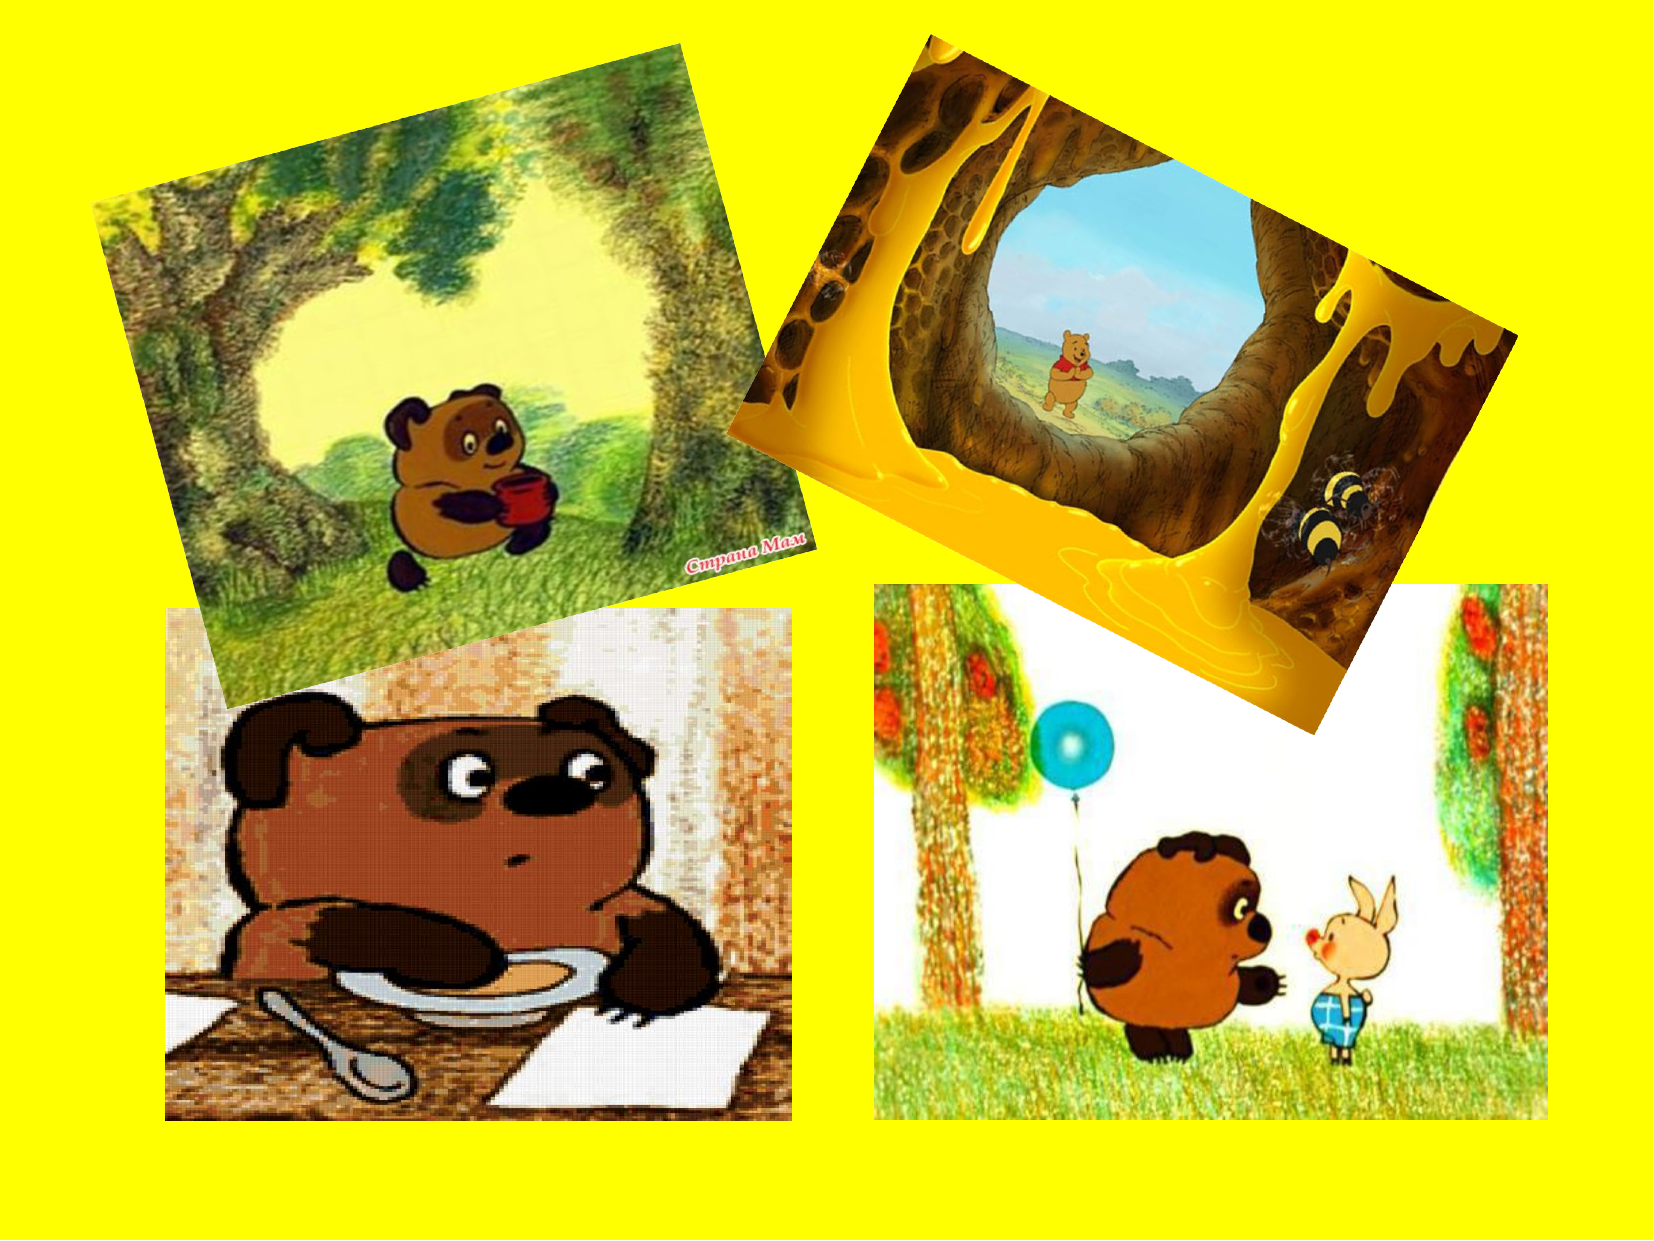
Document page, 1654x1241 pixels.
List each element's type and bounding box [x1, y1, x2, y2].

picture [89, 33, 1548, 1121]
